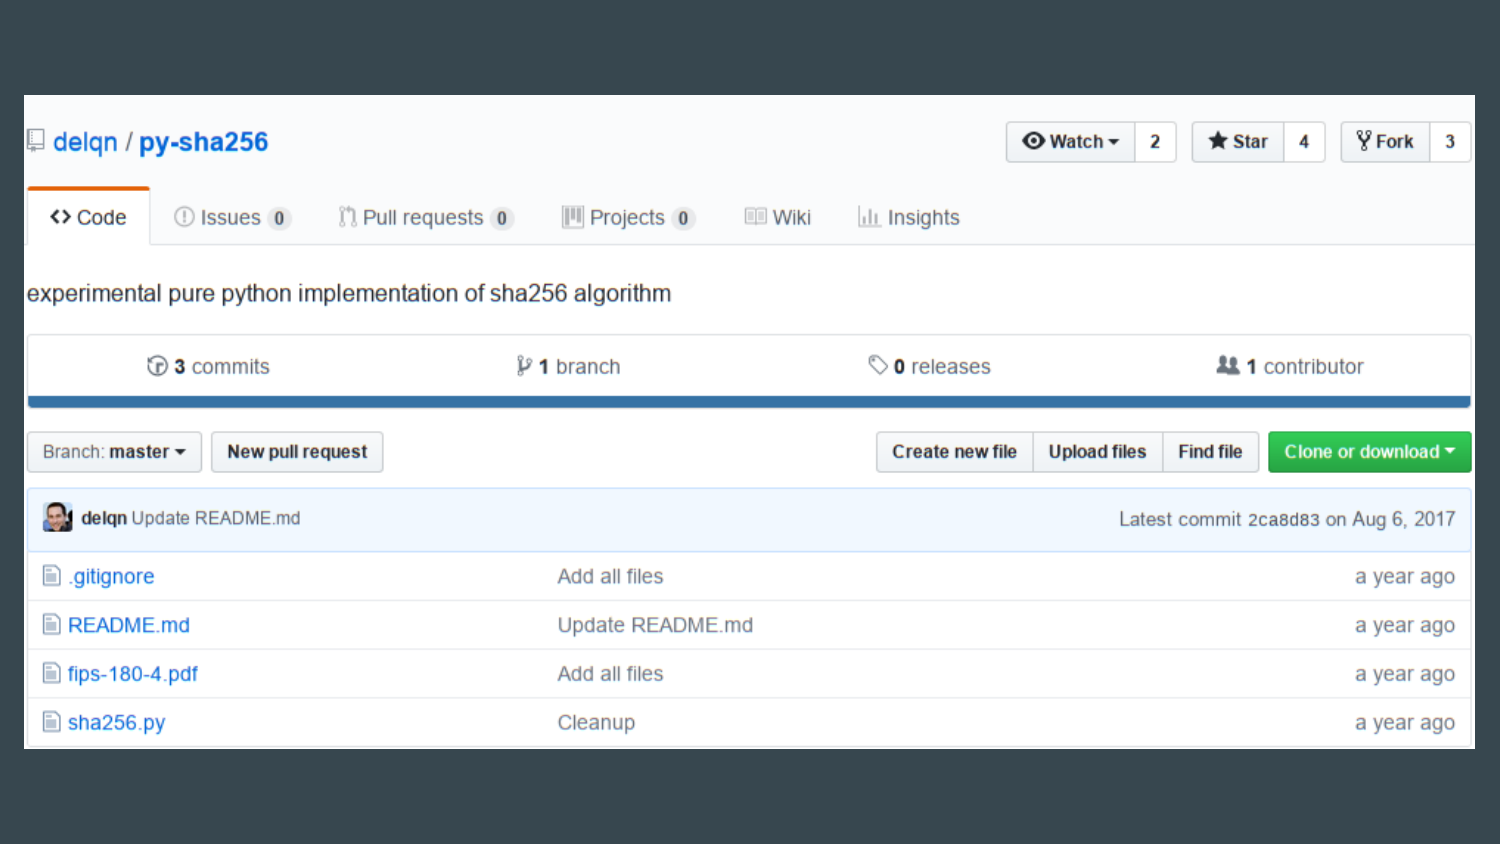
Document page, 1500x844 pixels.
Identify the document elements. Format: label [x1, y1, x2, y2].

picture [24, 95, 1475, 749]
